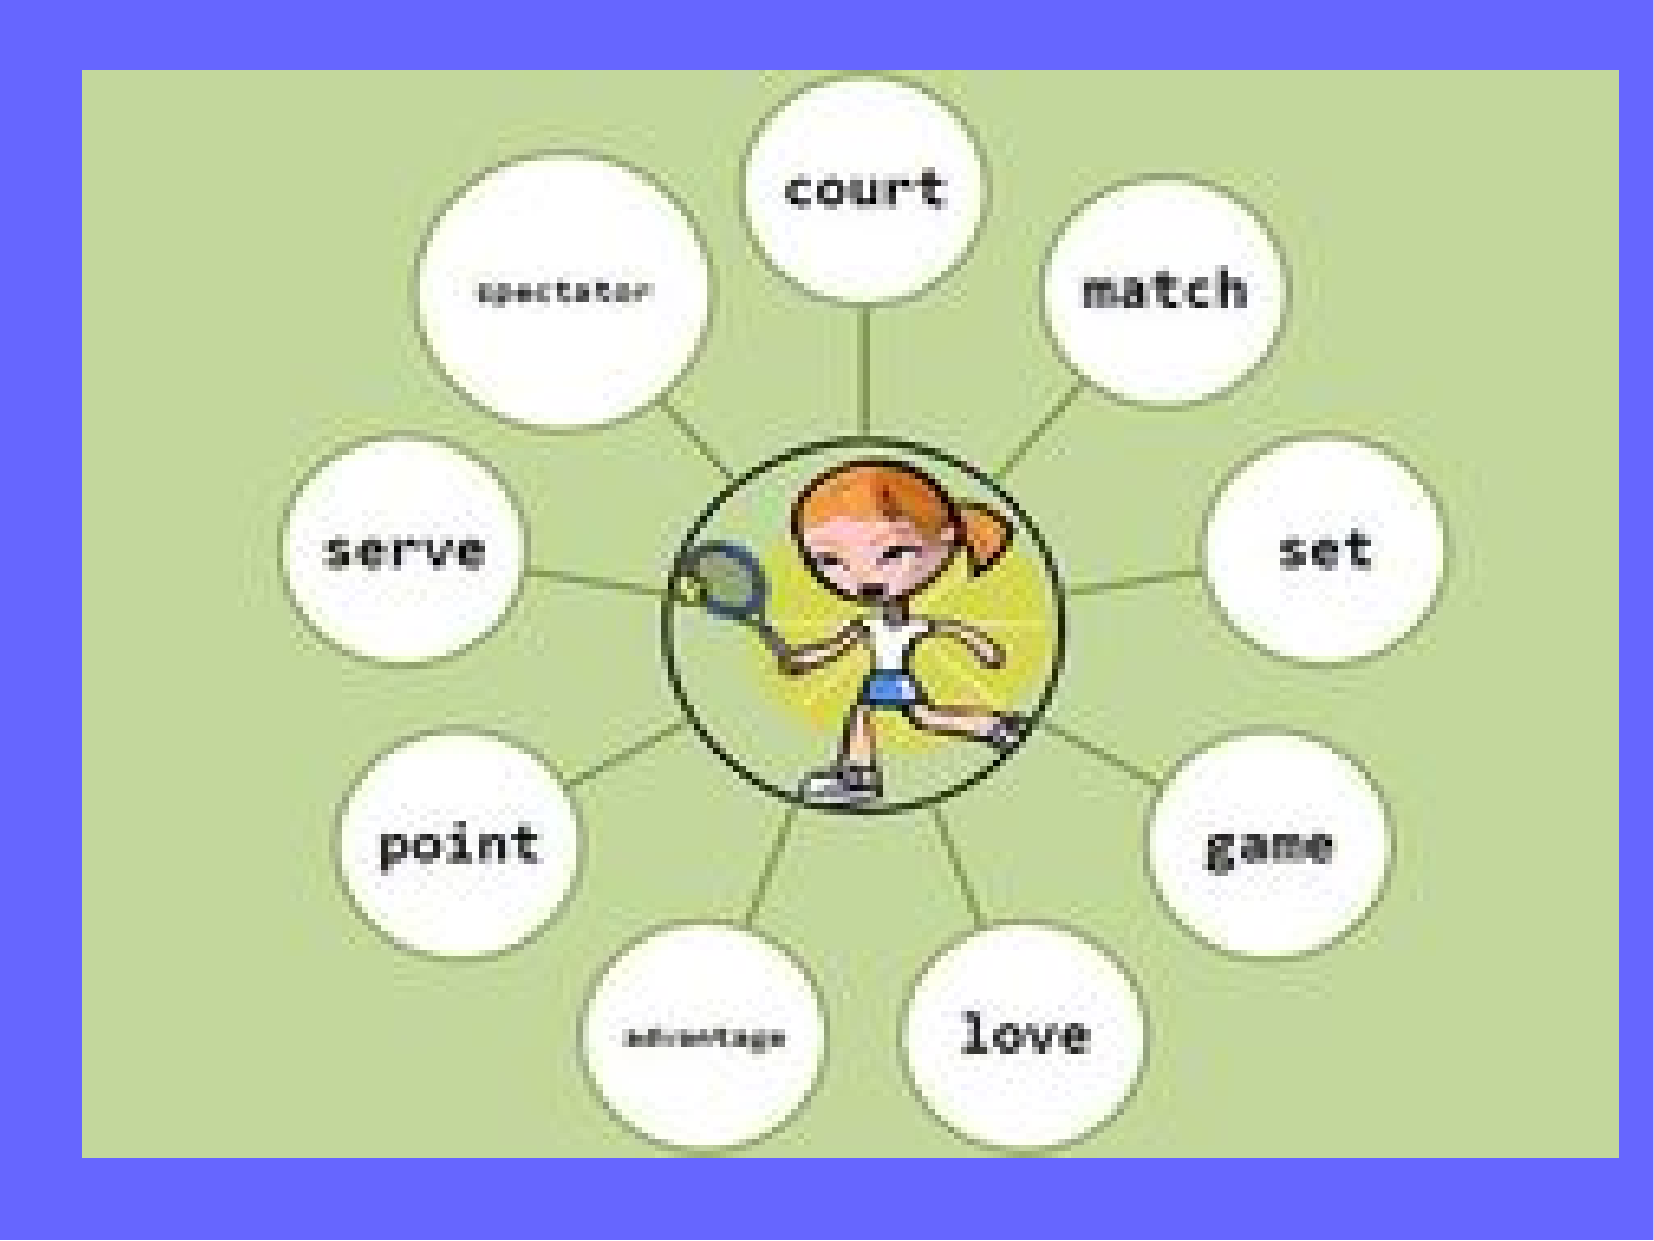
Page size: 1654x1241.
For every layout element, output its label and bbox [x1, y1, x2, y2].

picture [82, 70, 1619, 1158]
